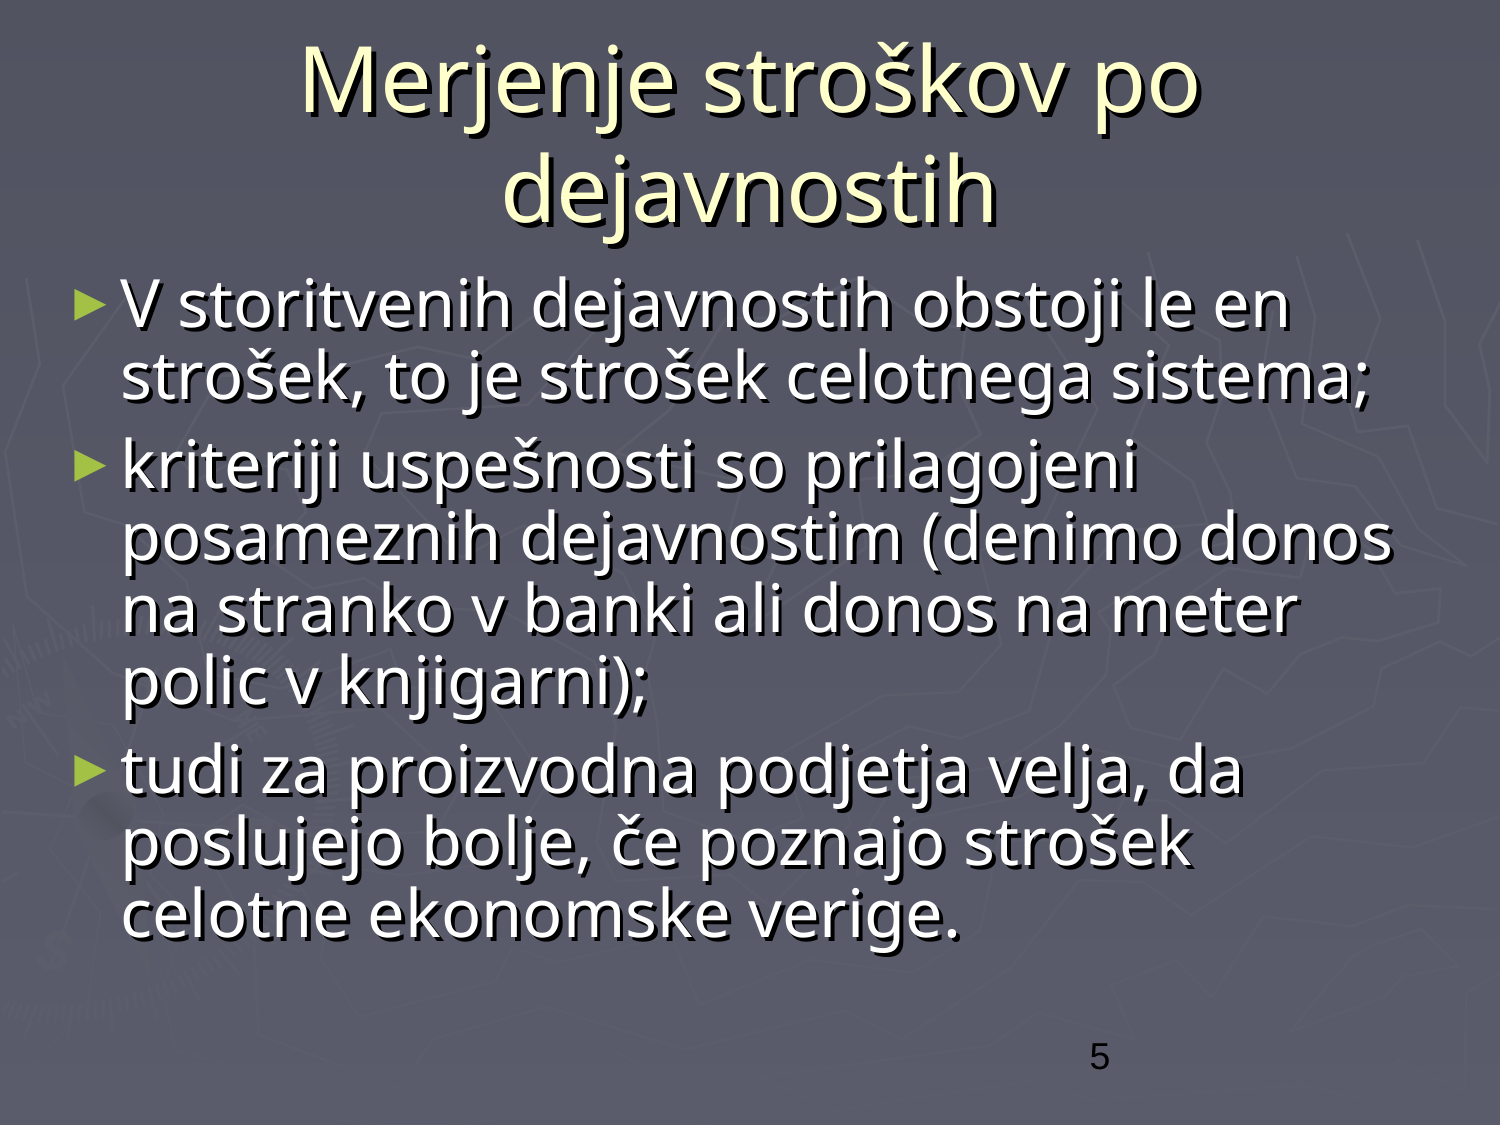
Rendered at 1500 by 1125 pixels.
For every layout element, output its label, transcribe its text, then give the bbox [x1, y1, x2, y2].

title Merjenje stroškov po dejavnostih [49, 37, 1451, 225]
list V storitvenih dejavnostih obstoji le en strošek, to je strošek celotnega sistema; kriteriji uspešnosti so prilagojeni posameznih dejavnostim (denimo donos na stranko v banki ali donos na meter polic v knjigarni); tudi za proizvodna podjetja velja, da poslujejo bolje, če poznajo strošek celotne ekonomske verige. [49, 262, 1451, 1001]
